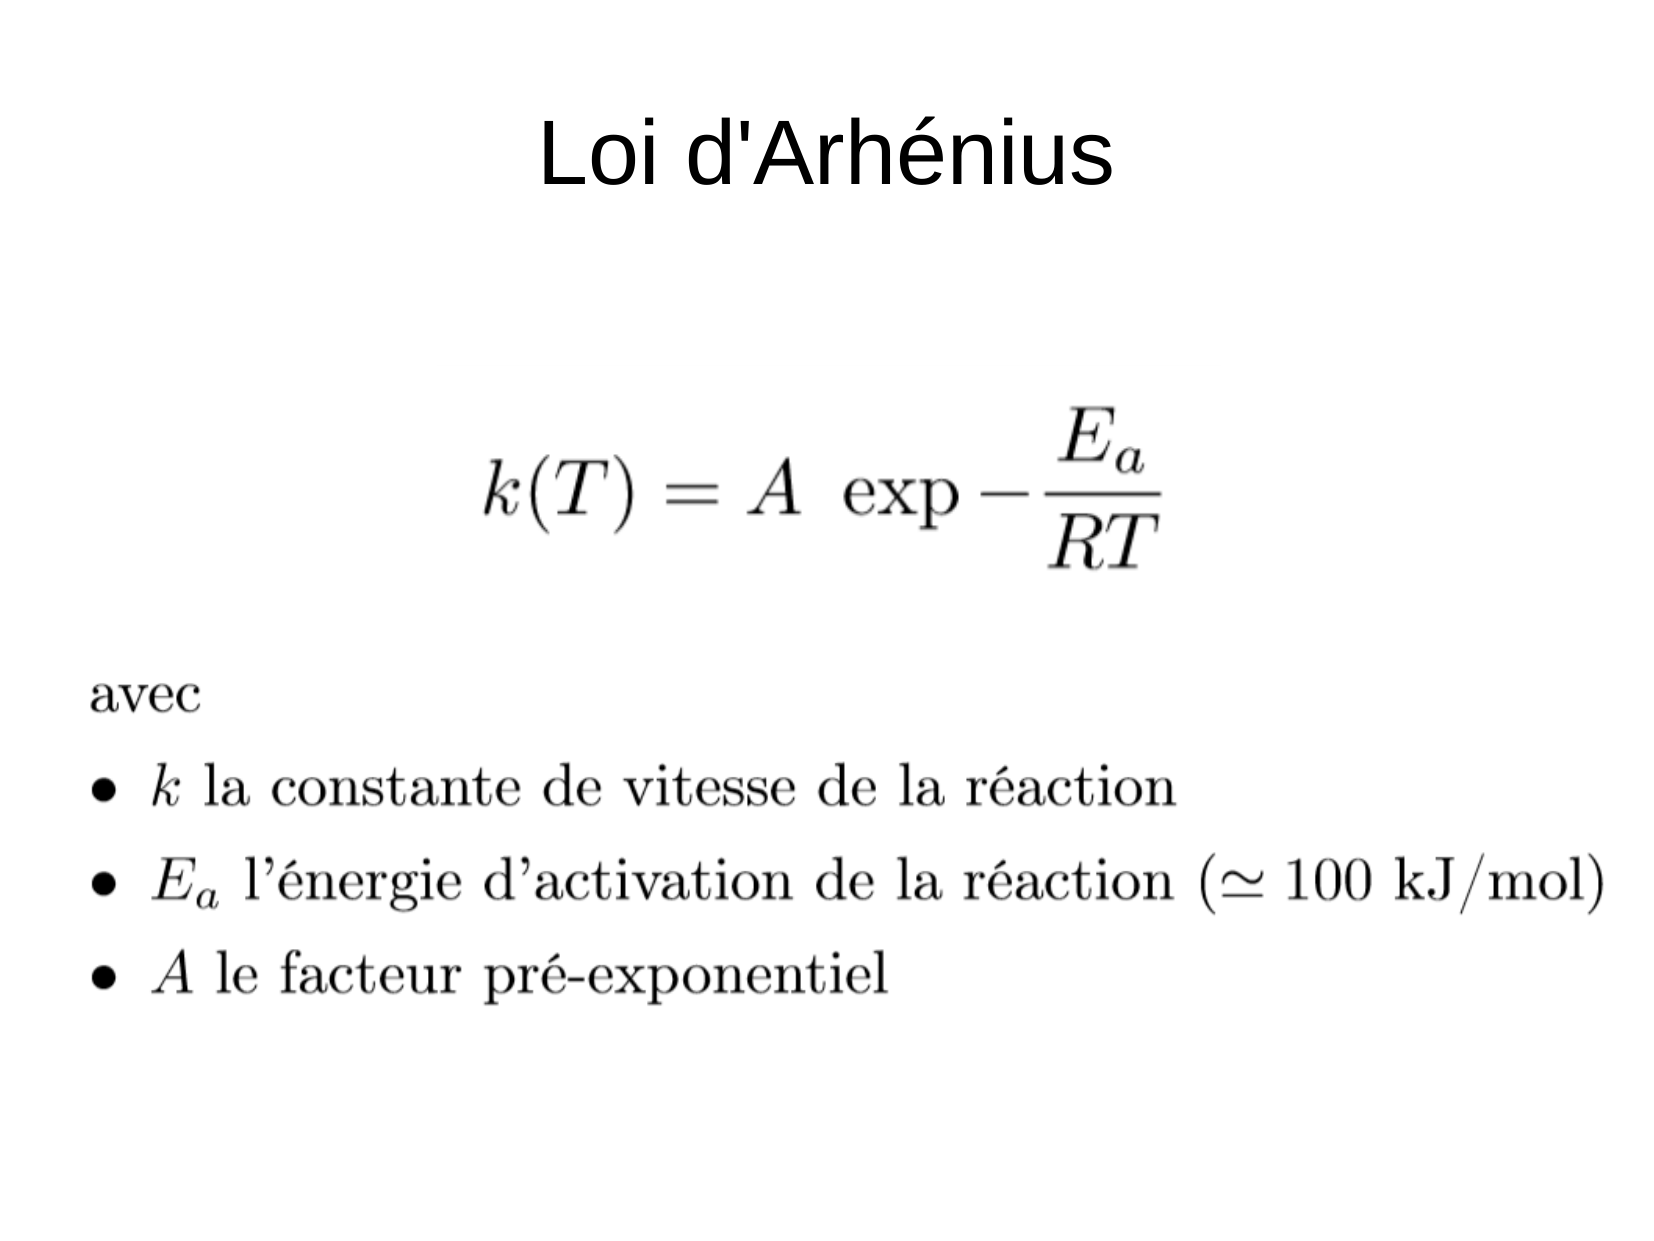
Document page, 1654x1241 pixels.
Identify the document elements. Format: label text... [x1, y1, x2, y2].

picture [437, 364, 1221, 603]
picture [61, 671, 1619, 1028]
title Loi d'Arhénius [82, 49, 1571, 257]
